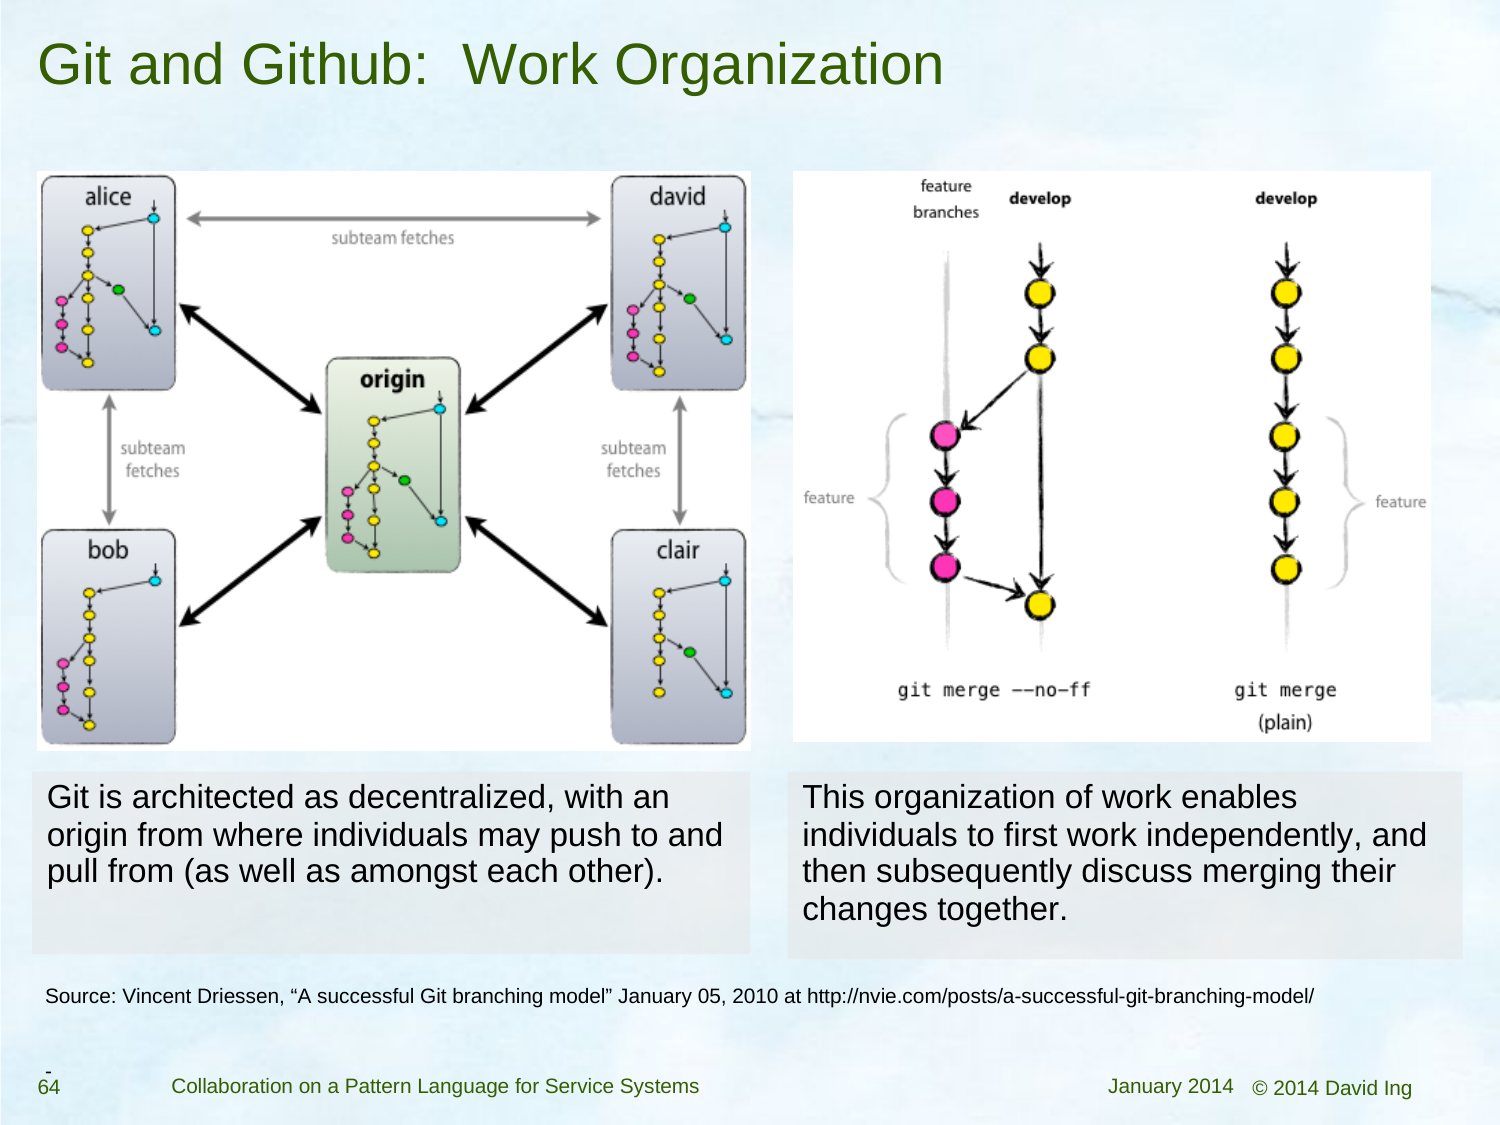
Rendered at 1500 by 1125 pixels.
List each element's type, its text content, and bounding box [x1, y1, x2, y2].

picture [0, 0, 1500, 1125]
title Git and Github: Work Organization [37, 37, 1463, 152]
text_box Git is architected as decentralized, with an origin from where individuals may push to and pull from (as well as amongst each other). [32, 771, 751, 955]
text_box This organization of work enables individuals to first work independently, and then subsequently discuss merging their changes together. [787, 771, 1463, 960]
text_box Source: Vincent Driessen, “A successful Git branching model” January 05, 2010 at http://nvie.com/posts/a-successful-git-branching-model/ - [30, 975, 1463, 1082]
